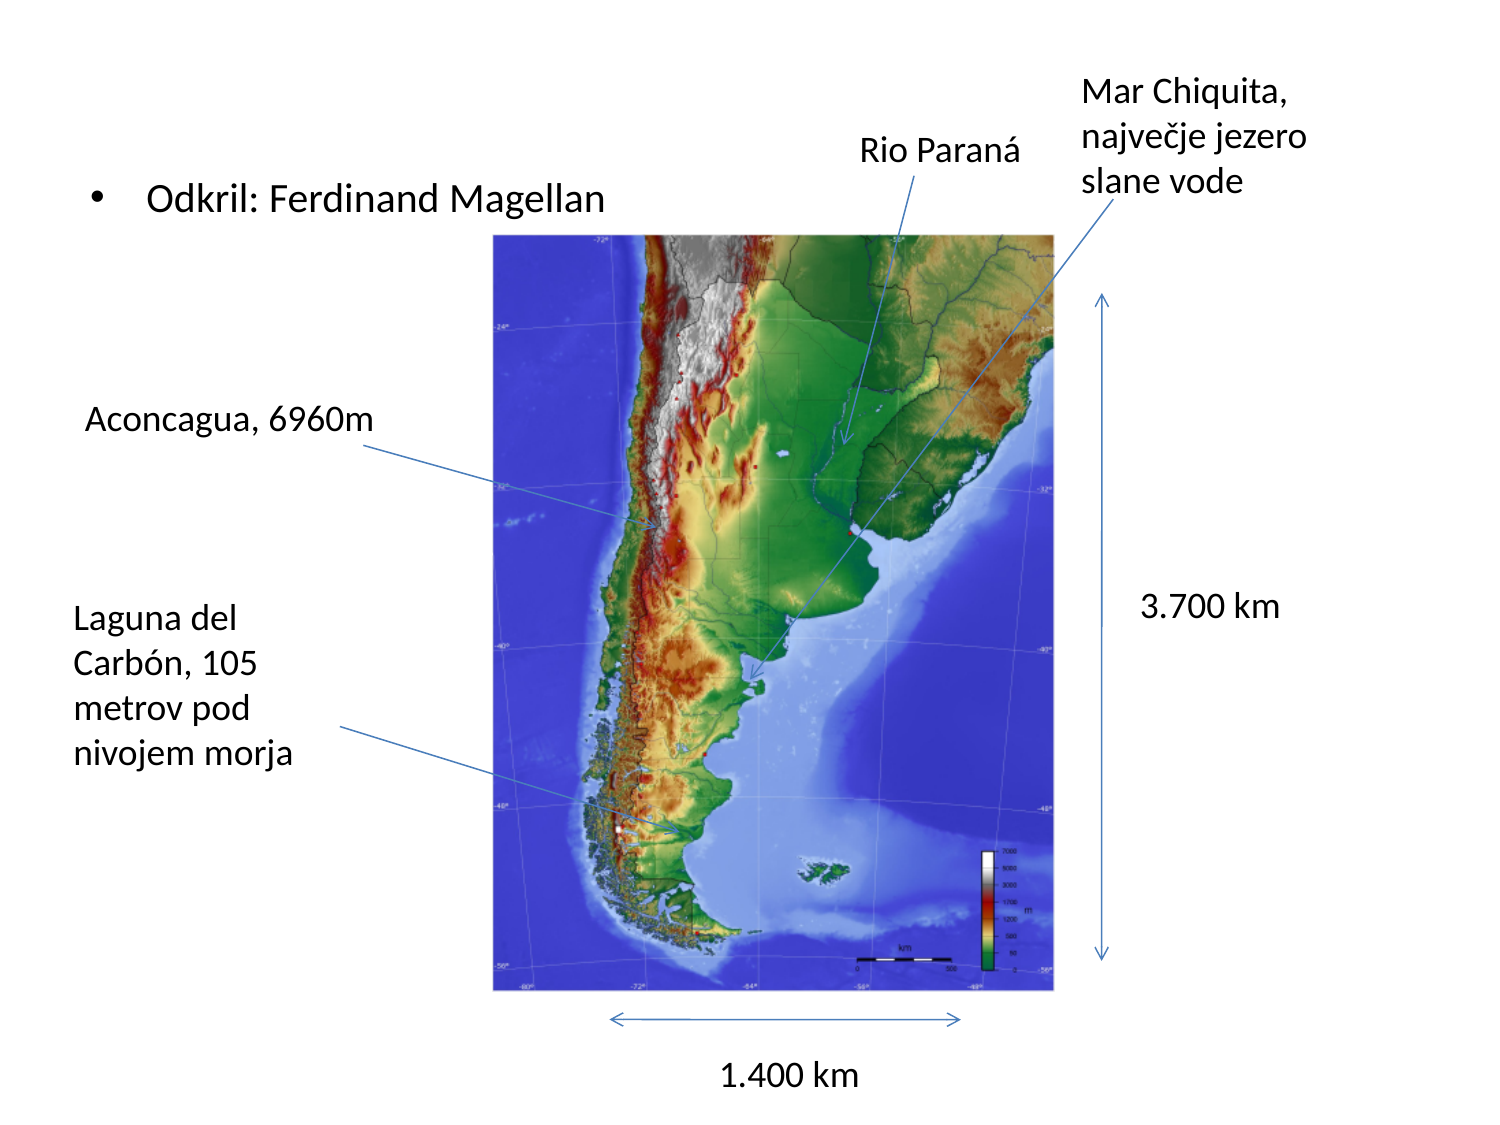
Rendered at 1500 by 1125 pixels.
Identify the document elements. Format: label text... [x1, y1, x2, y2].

text_box Rio Paraná [844, 117, 1037, 177]
text_box 1.400 km [703, 1042, 875, 1103]
text_box Aconcagua, 6960m [70, 386, 434, 447]
picture [492, 234, 1055, 992]
list Odkril: Ferdinand Magellan [75, 46, 1425, 1005]
text_box Mar Chiquita, največje jezero slane vode [1066, 58, 1393, 209]
text_box Laguna del Carbón, 105 metrov pod nivojem morja [58, 585, 328, 781]
text_box 3.700 km [1124, 574, 1395, 634]
